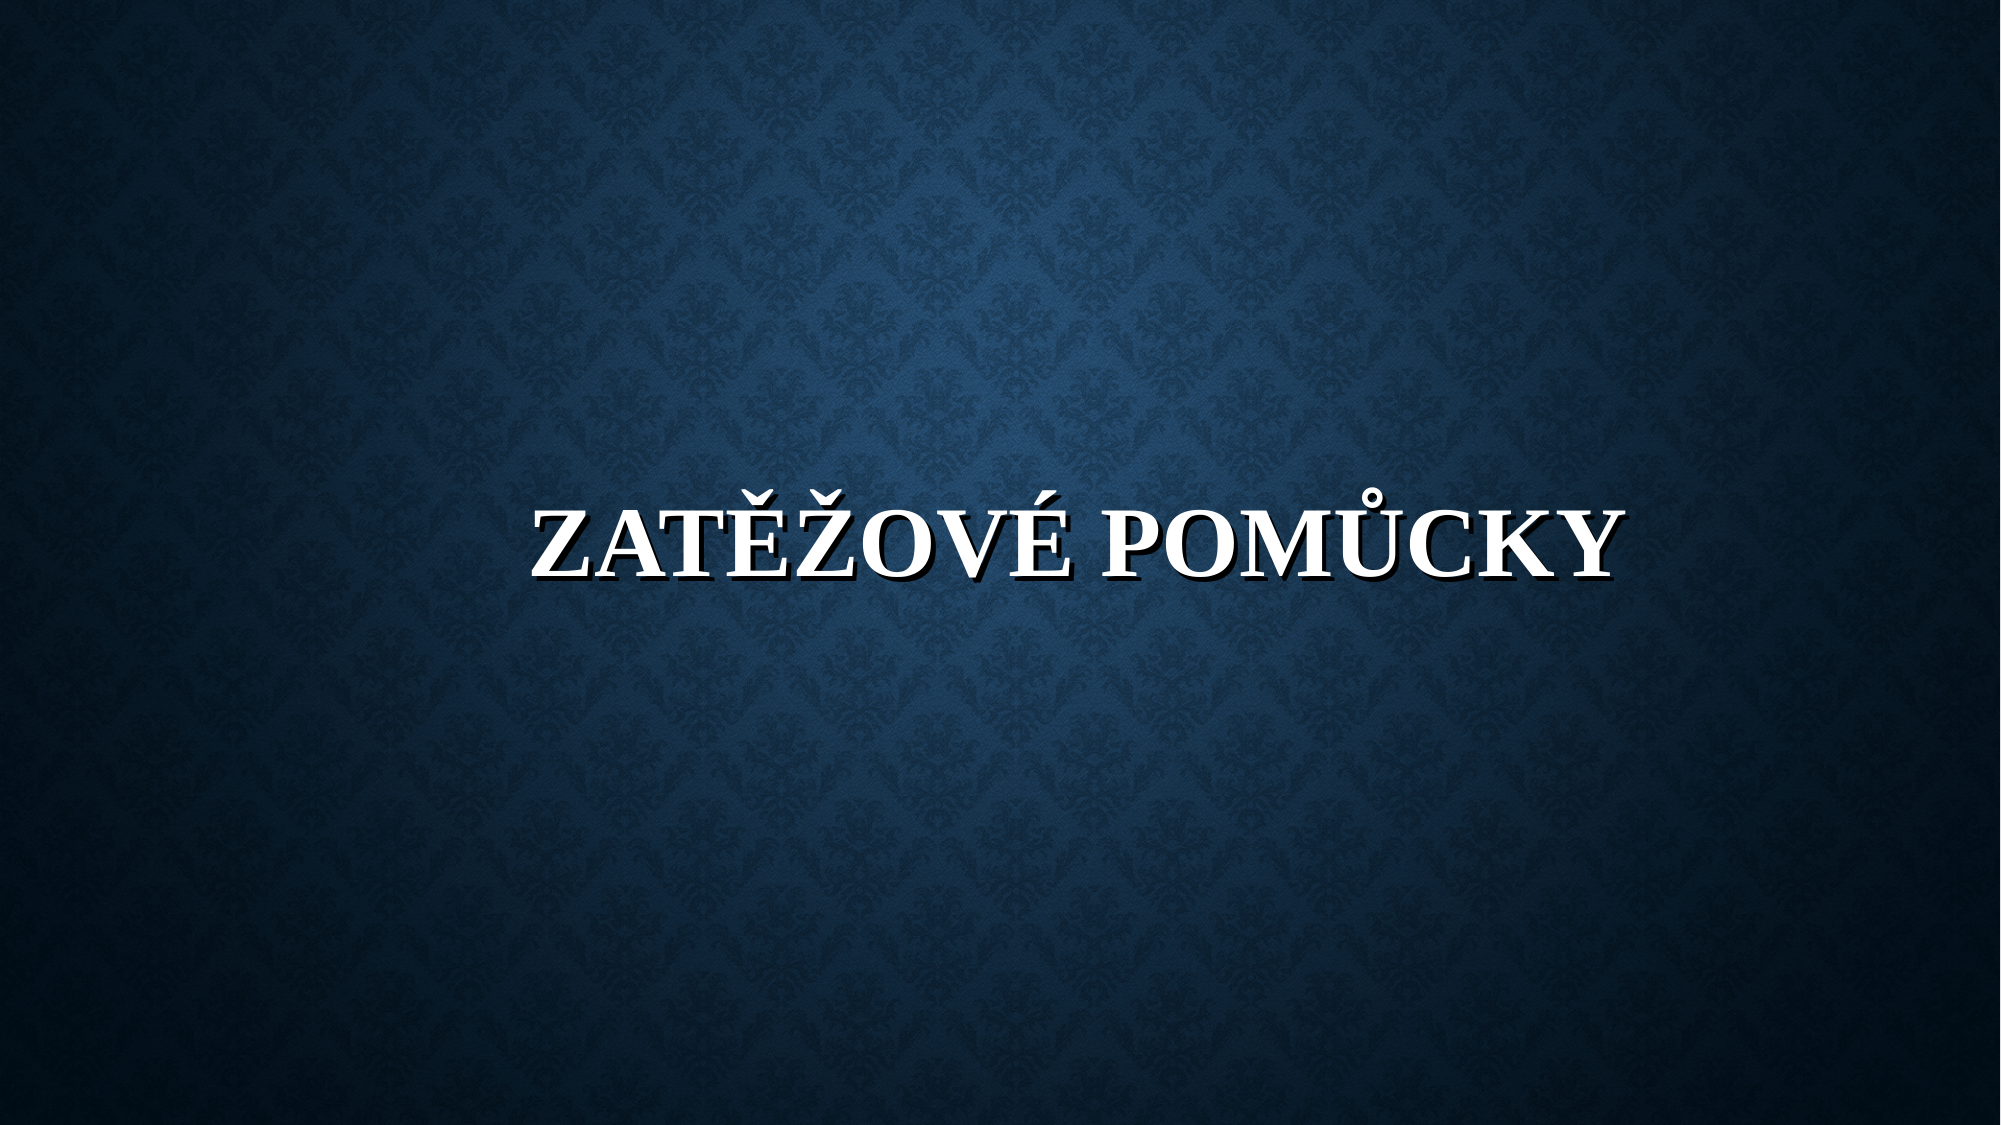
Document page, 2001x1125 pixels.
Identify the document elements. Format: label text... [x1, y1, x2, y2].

title ZATĚŽOVÉ POMŮCKY [339, 334, 1817, 726]
